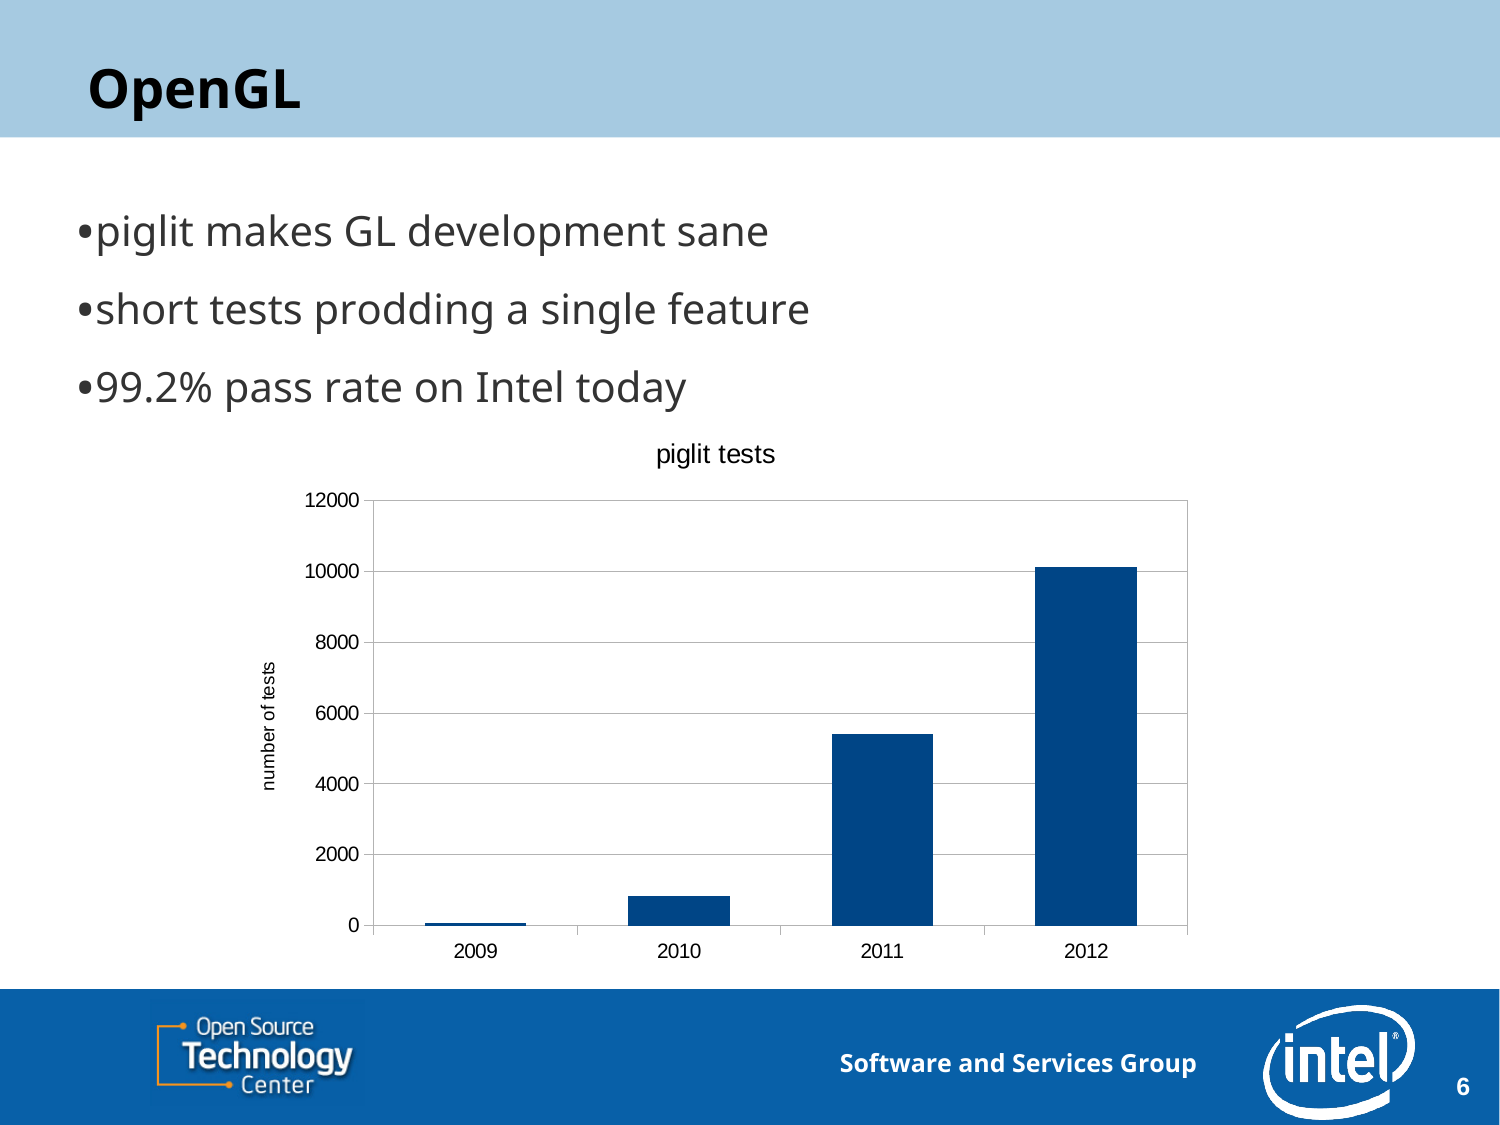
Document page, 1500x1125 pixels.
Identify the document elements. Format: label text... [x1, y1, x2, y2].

chart [225, 412, 1208, 976]
picture [1263, 1005, 1415, 1120]
picture [150, 999, 365, 1106]
title OpenGL [87, 37, 1446, 138]
list piglit makes GL development sane short tests prodding a single feature 99.2% pass rate on Intel today [74, 202, 1425, 945]
